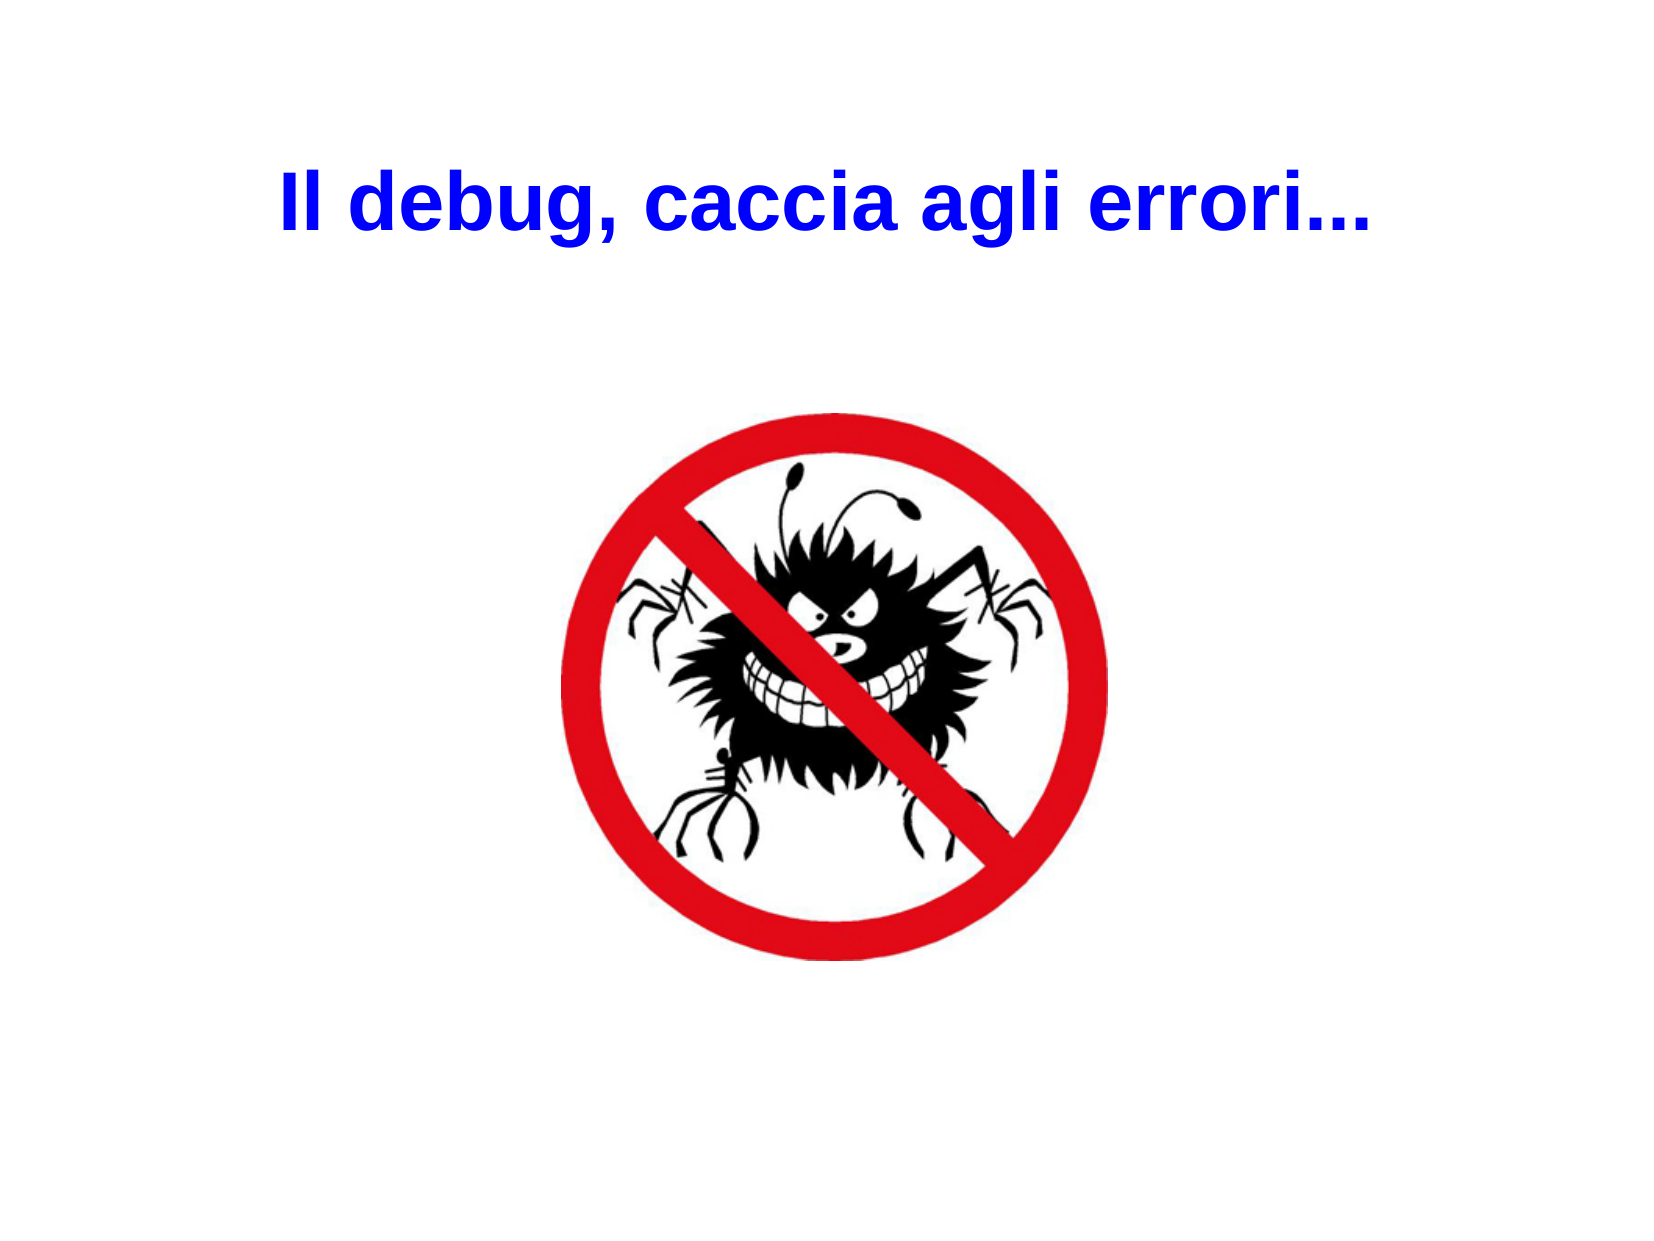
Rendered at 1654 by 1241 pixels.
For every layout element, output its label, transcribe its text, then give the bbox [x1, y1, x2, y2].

text_box Il debug, caccia agli errori... [88, 147, 1565, 256]
picture [561, 413, 1108, 961]
